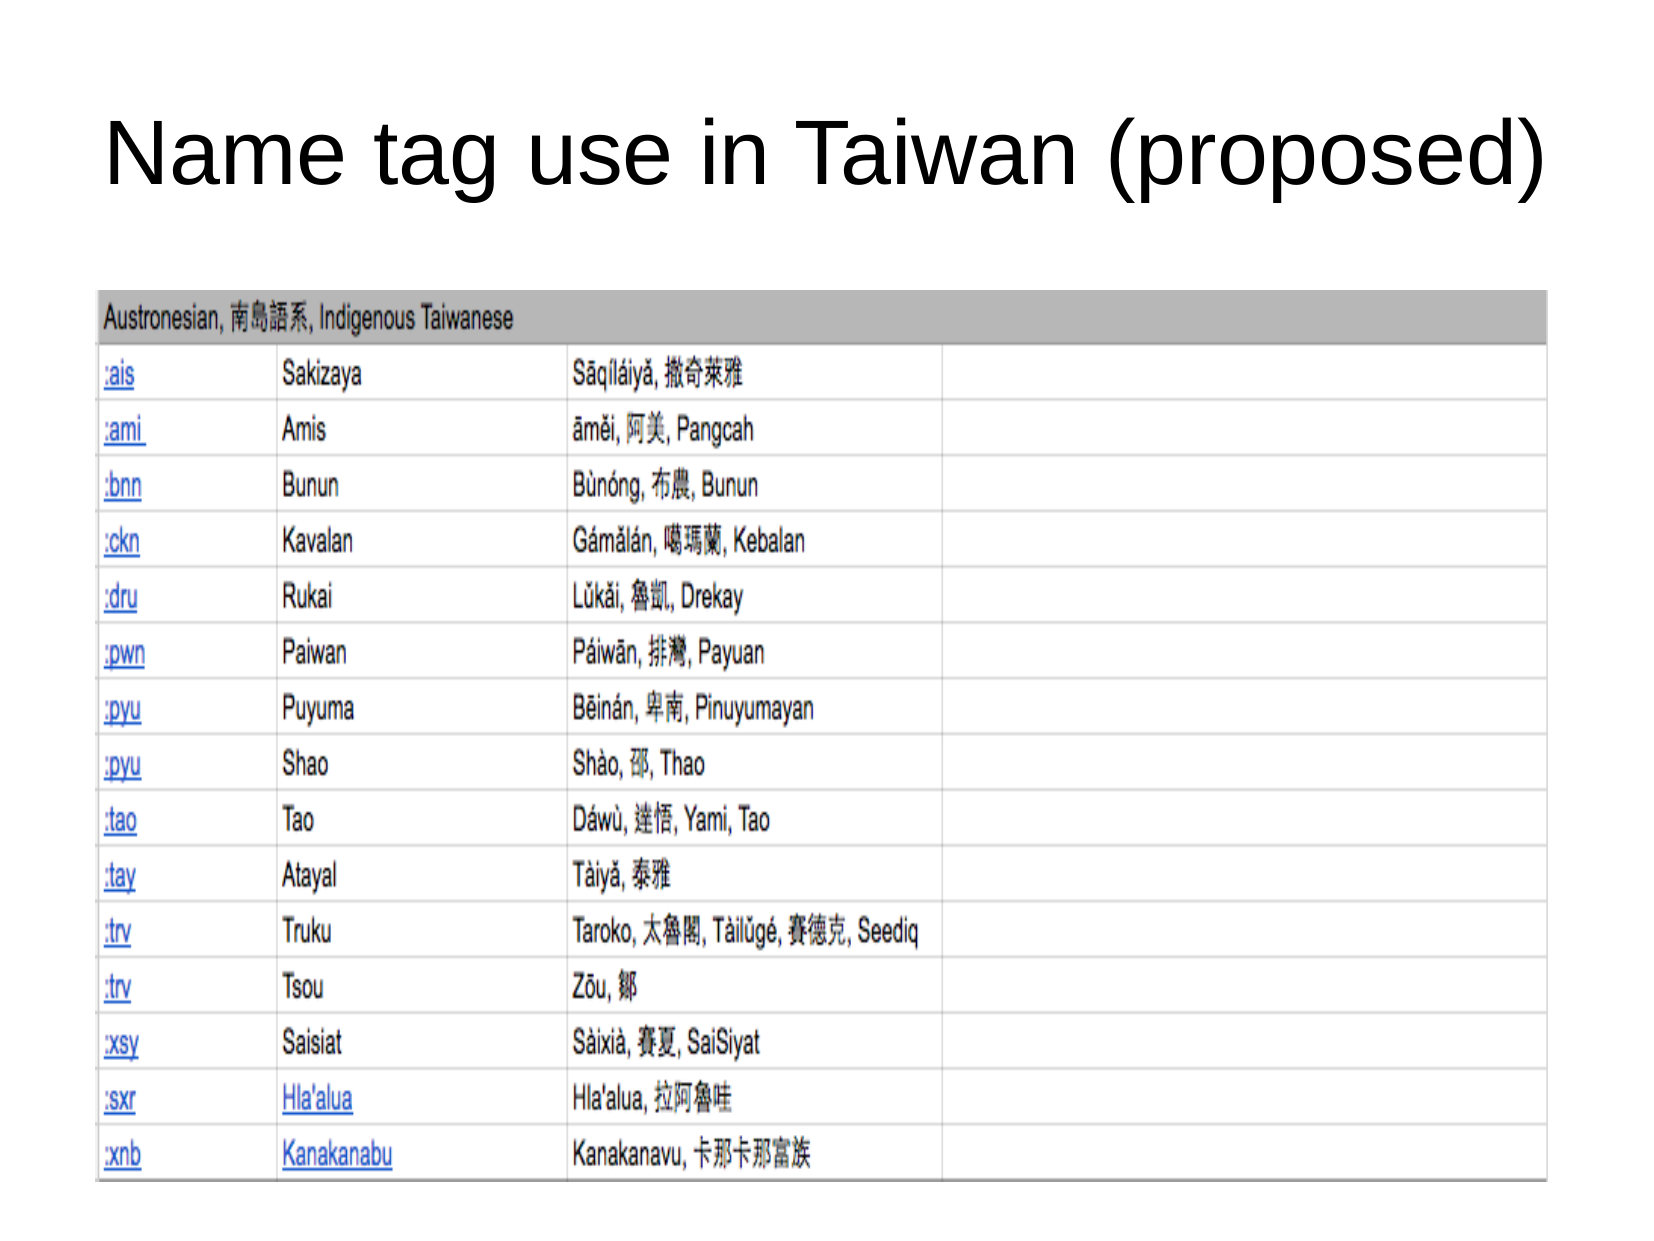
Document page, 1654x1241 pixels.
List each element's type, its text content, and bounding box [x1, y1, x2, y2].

title Name tag use in Taiwan (proposed) [82, 49, 1571, 257]
picture [95, 290, 1548, 1182]
